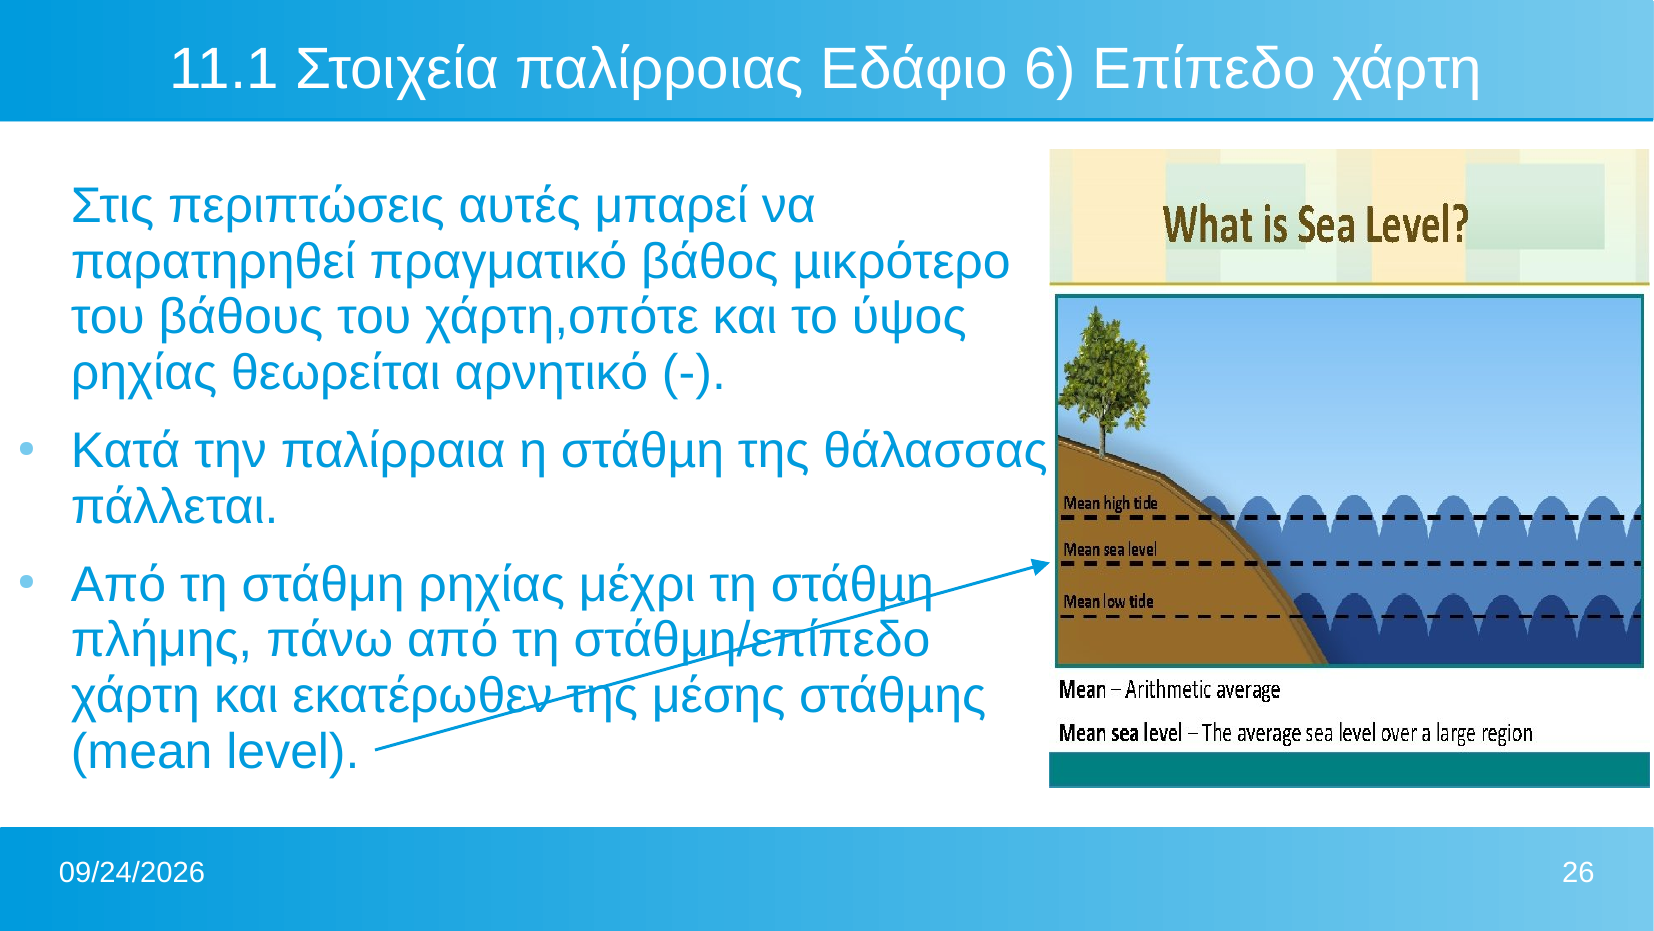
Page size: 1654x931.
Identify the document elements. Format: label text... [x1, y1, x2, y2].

picture [1049, 149, 1650, 788]
title 11.1 Στοιχεία παλίρροιας Εδάφιο 6) Επίπεδο χάρτη [59, 29, 1595, 108]
list Στις περιπτώσεις αυτές μπαρεί να παρατηρηθεί πραγματικό βάθος µικρότερο του βάθους του χάρτη,οπότε και το ύψος ρηχίας θεωρείται αρνητικό (-). Κατά την παλίρραια η στάθµη της θάλασσας πάλλεται. Από τη στάθμη ρηχίας μέχρι τη στάθµη πλήμης, πάνω από τη στάθμη/επίπεδο χάρτη και εκατέρωθεν της μέσης στάθµης (mean level). [0, 177, 1049, 788]
